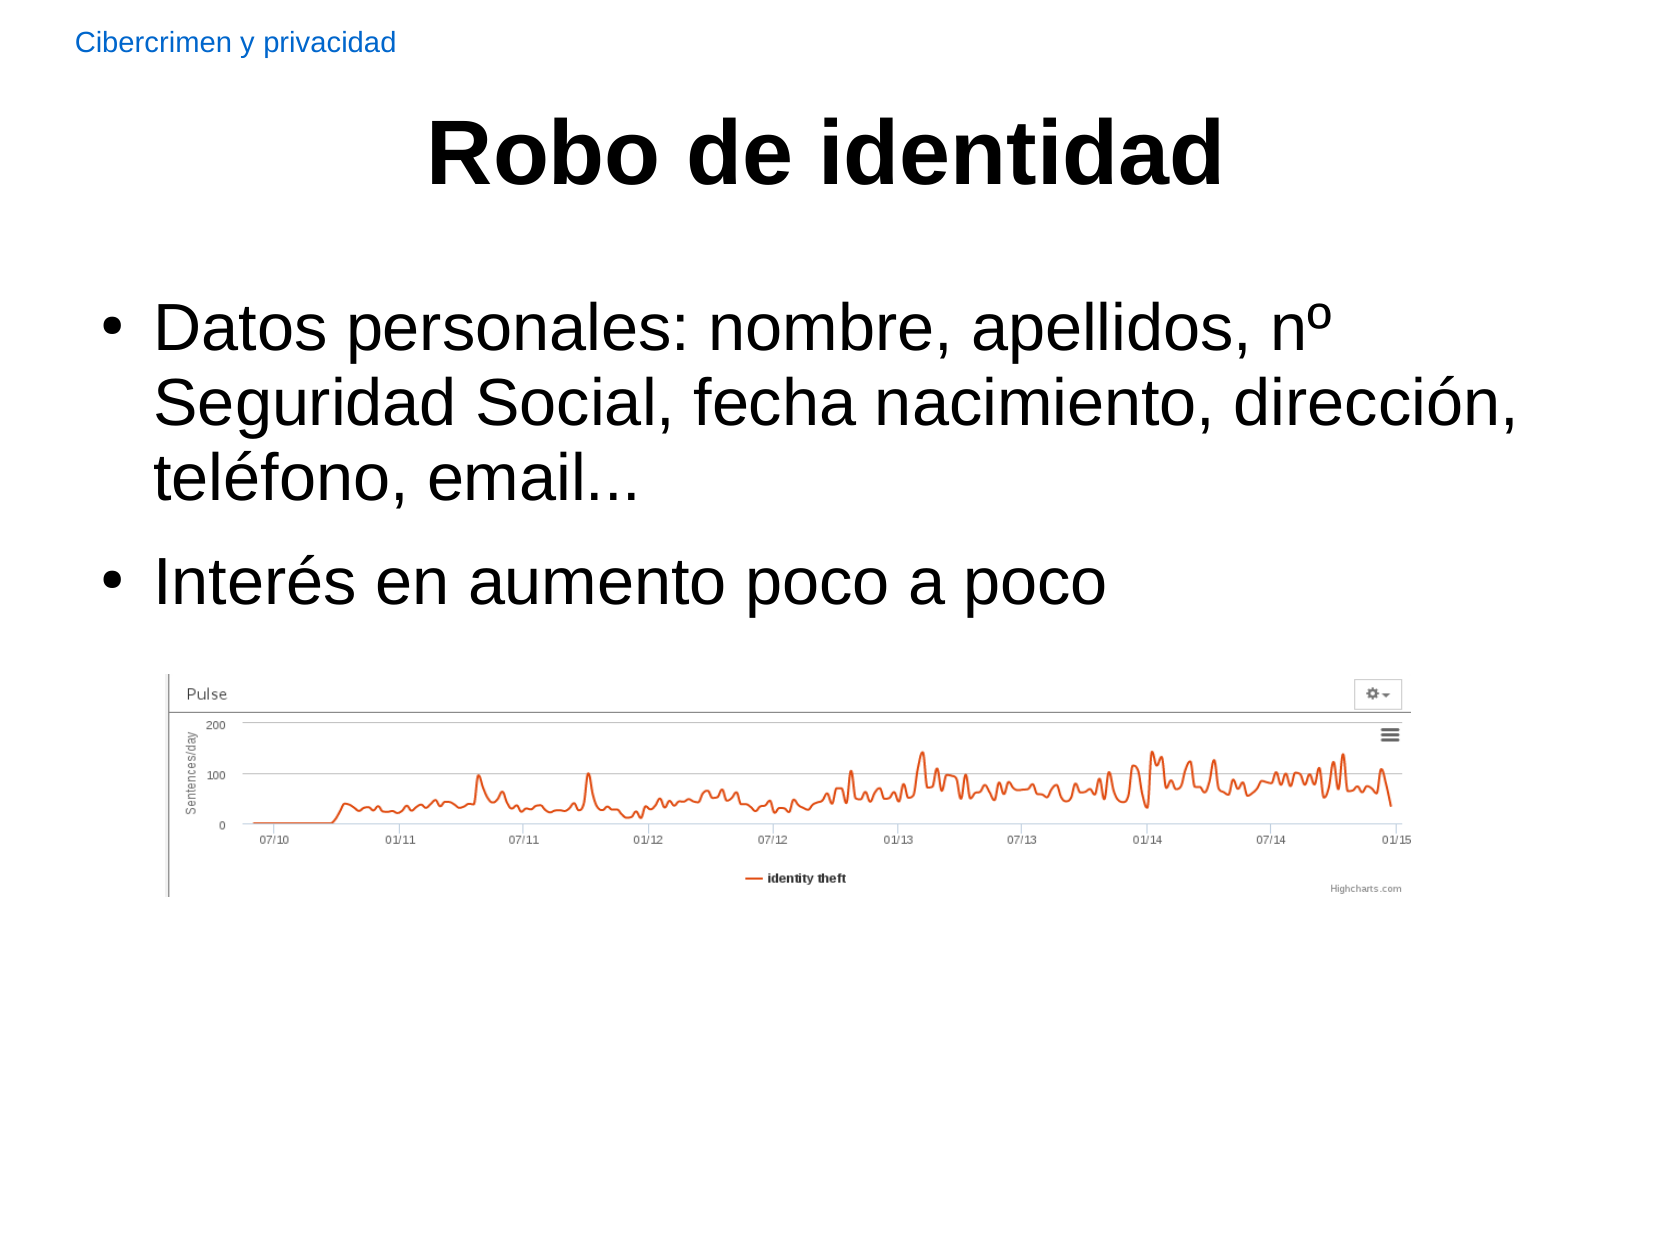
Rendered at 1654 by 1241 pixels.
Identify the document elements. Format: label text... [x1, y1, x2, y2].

title Robo de identidad [82, 49, 1571, 257]
text_box Cibercrimen y privacidad [60, 18, 451, 66]
picture [165, 674, 1411, 897]
list Datos personales: nombre, apellidos, nº Seguridad Social, fecha nacimiento, dirección, teléfono, email... Interés en aumento poco a poco [82, 290, 1571, 1010]
